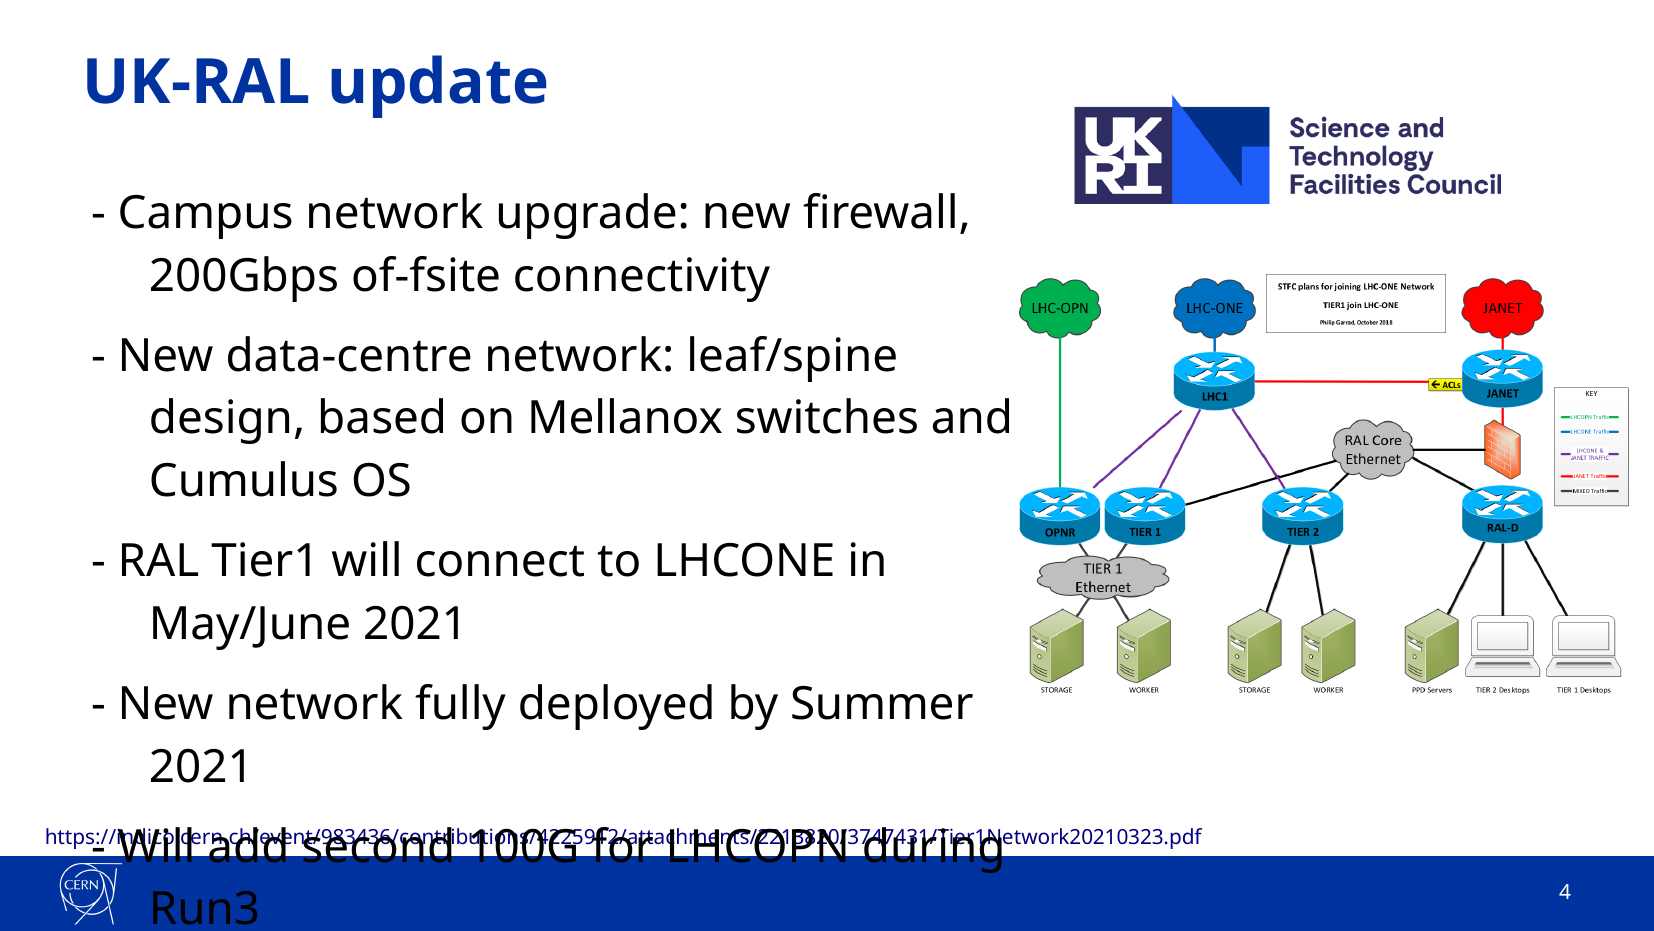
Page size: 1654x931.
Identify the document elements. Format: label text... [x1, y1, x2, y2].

picture [1015, 259, 1635, 697]
title UK-RAL update [82, 37, 1571, 142]
picture [56, 887, 127, 928]
text_box https://indico.cern.ch/event/983436/contributions/4225912/attachments/2213820/3747431/Tier1Network20210323.pdf [1040, 815, 1406, 887]
picture [1074, 94, 1501, 204]
text_box https://indico.cern.ch/event/983436/contributions/4225912/attachments/2213820/3747431/Tier1Network20210323.pdf [30, 815, 76, 887]
text_box - Campus network upgrade: new firewall, 200Gbps of-fsite connectivity - New data-centre network: leaf/spine design, based on Mellanox switches and Cumulus OS - RAL Tier1 will connect to LHCONE in May/June 2021 - New network fully deployed by Summer 2021 - Will add second 100G for LHCOPN during Run3 [76, 172, 1040, 927]
